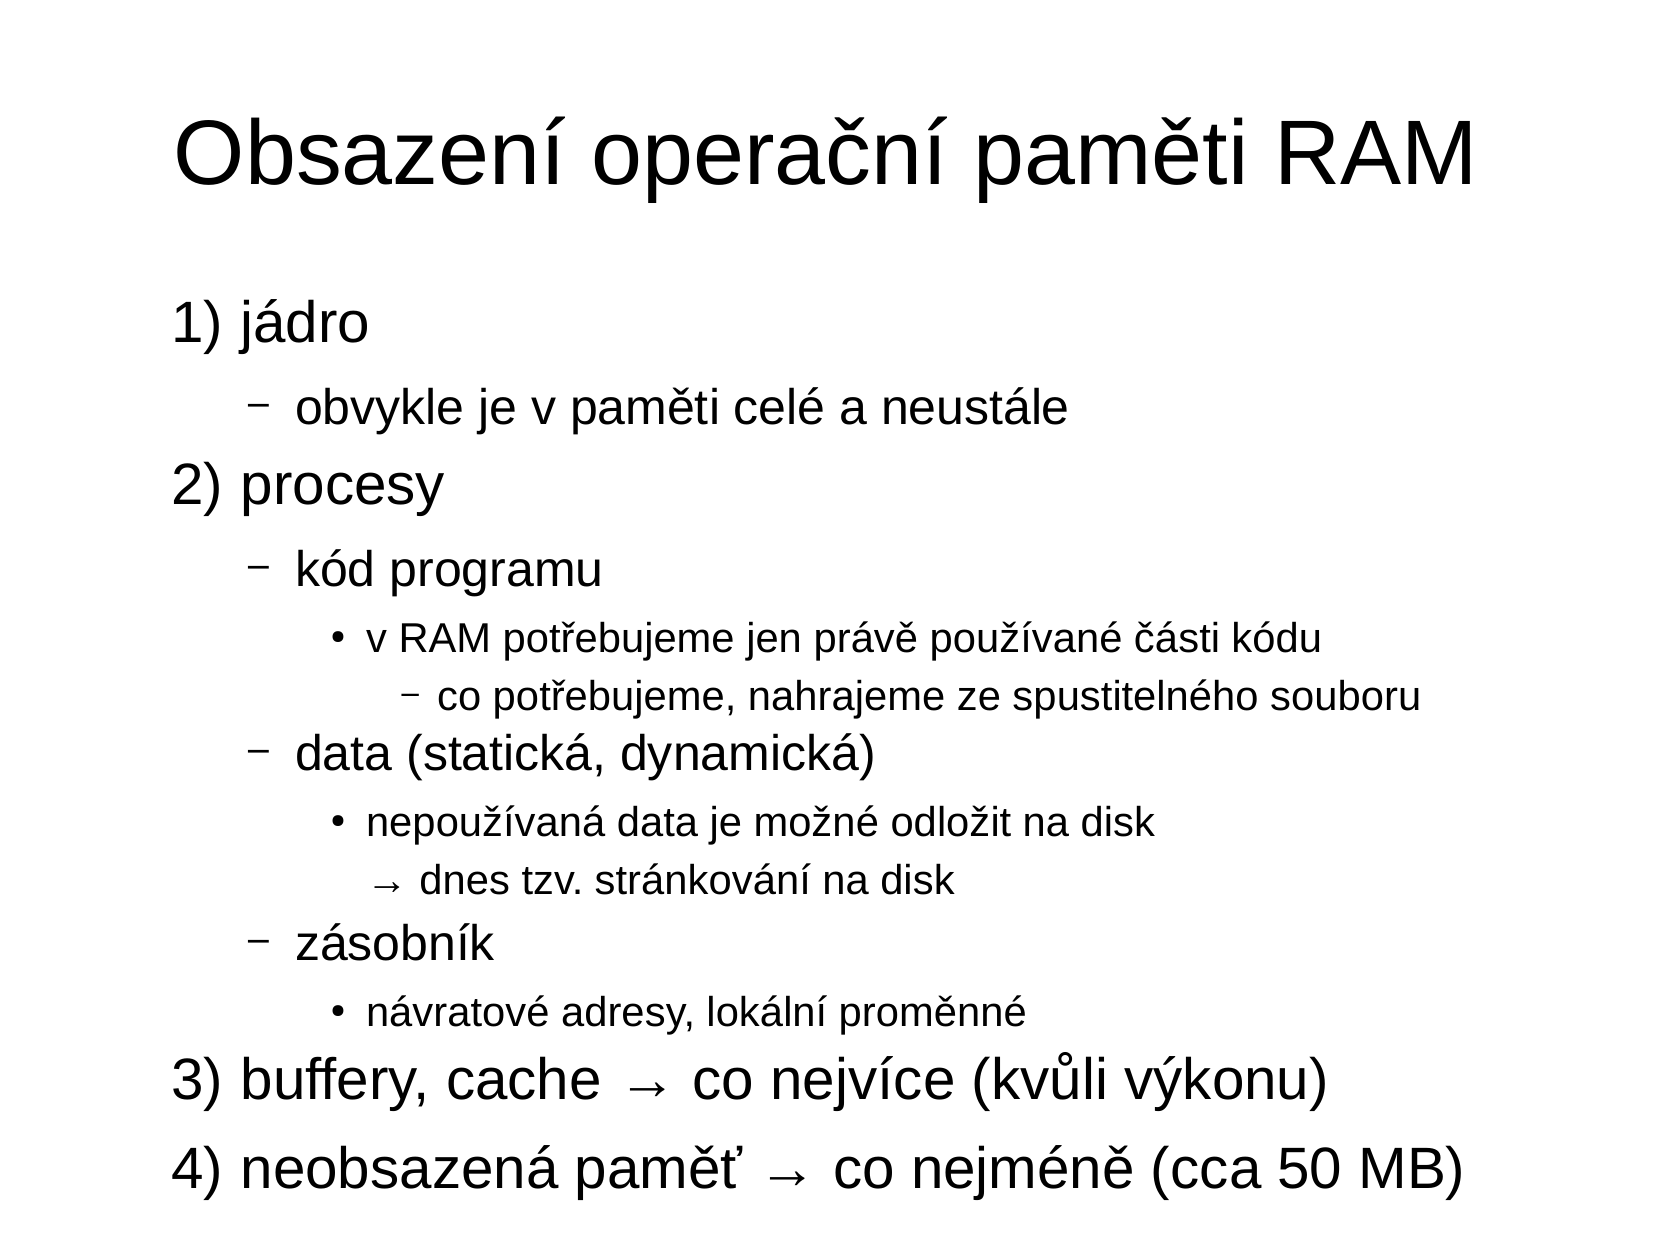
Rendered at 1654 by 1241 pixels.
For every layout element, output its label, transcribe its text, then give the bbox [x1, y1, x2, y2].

title Obsazení operační paměti RAM [82, 49, 1571, 257]
list jádro obvykle je v paměti celé a neustále procesy kód programu v RAM potřebujeme jen právě používané části kódu co potřebujeme, nahrajeme ze spustitelného souboru data (statická, dynamická) nepoužívaná data je možné odložit na disk → dnes tzv. stránkování na disk zásobník návratové adresy, lokální proměnné buffery, cache → co nejvíce (kvůli výkonu) neobsazená paměť → co nejméně (cca 50 MB) [82, 290, 1571, 1202]
